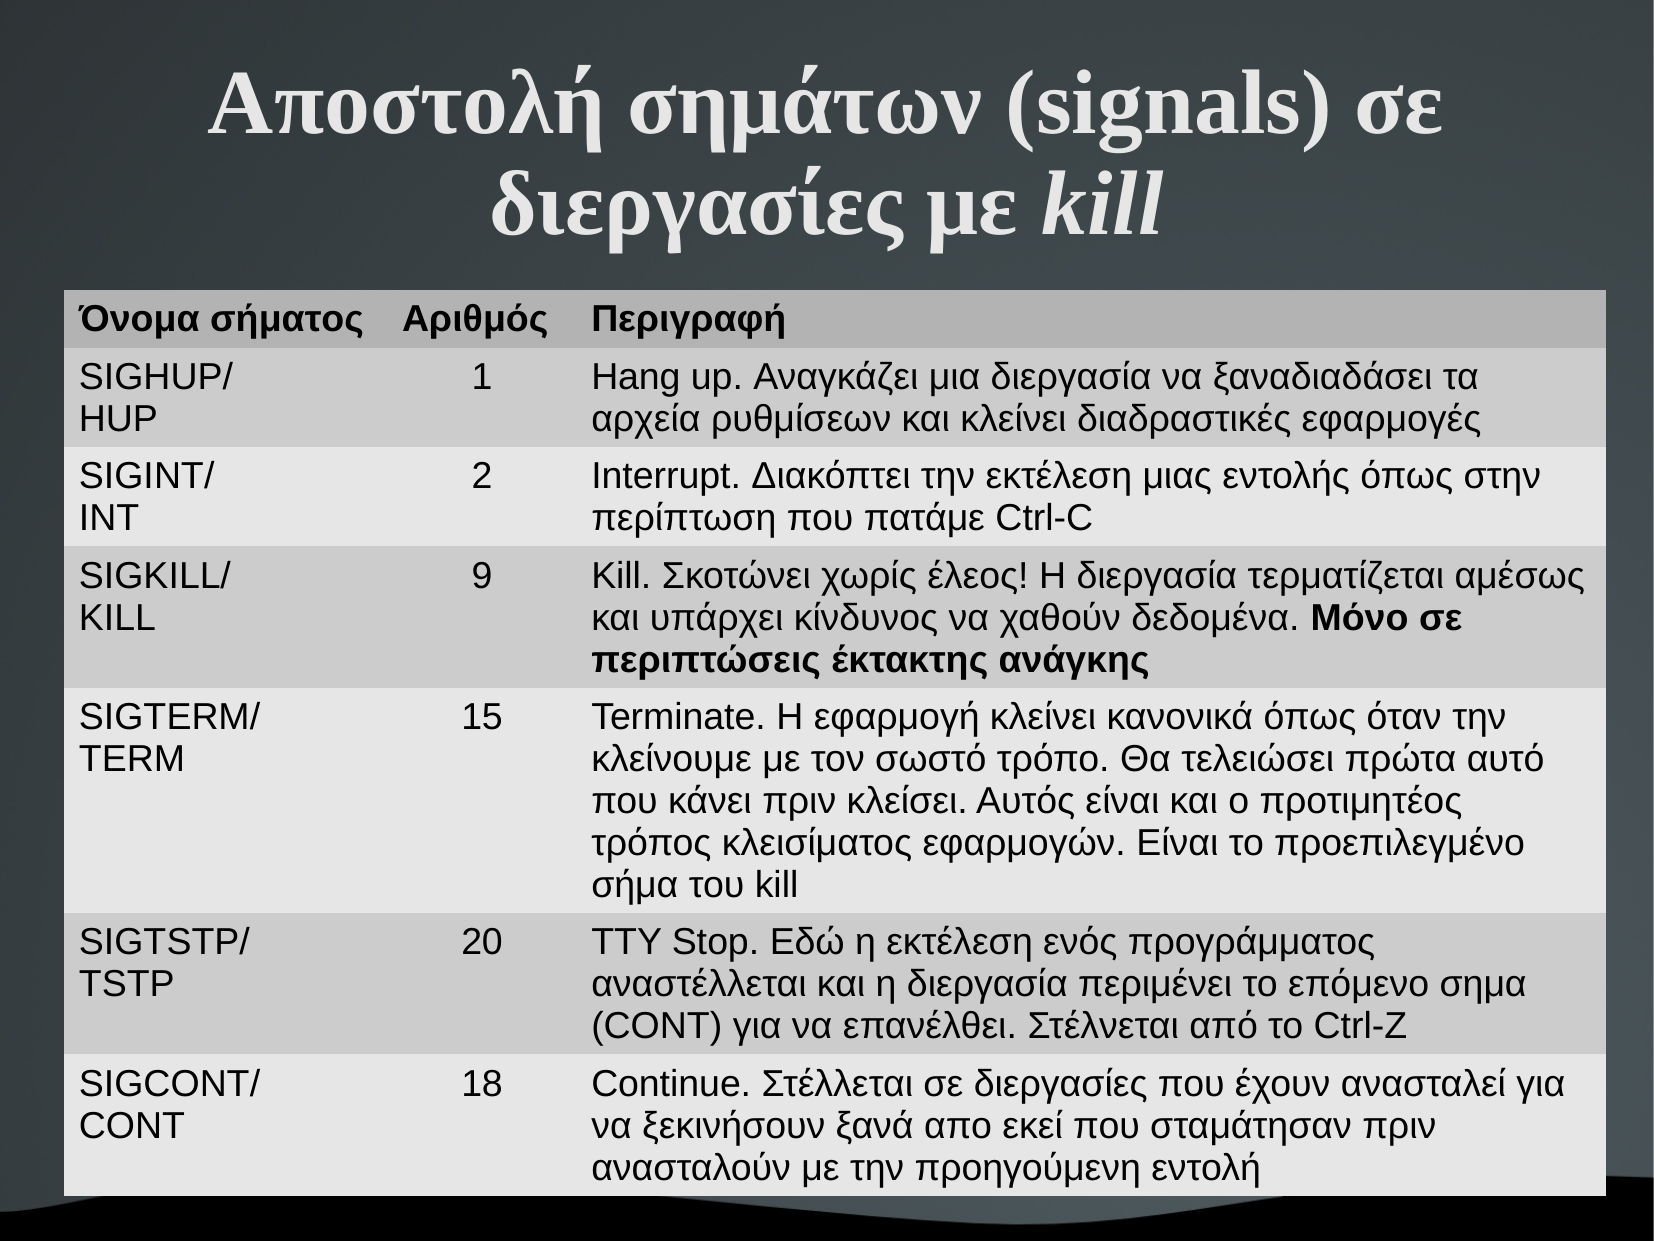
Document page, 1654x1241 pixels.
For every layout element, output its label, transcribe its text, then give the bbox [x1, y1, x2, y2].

table_cell 1 [387, 348, 577, 447]
table_cell 20 [387, 913, 577, 1054]
title Αποστολή σημάτων (signals) σε διεργασίες με kill [82, 33, 1571, 273]
table_cell SIGINT/ INT [64, 447, 387, 546]
table_cell TTY Stop. Εδώ η εκτέλεση ενός προγράμματος αναστέλλεται και η διεργασία περιμένει το επόμενο σημα (CONT) για να επανέλθει. Στέλνεται από το Ctrl-Z [577, 913, 1606, 1054]
picture [0, 0, 1654, 1241]
table_cell Interrupt. Διακόπτει την εκτέλεση μιας εντολής όπως στην περίπτωση που πατάμε Ctrl-C [577, 447, 1606, 546]
table_cell 15 [387, 688, 577, 913]
table_cell 18 [387, 1054, 577, 1196]
table_cell SIGCONT/ CONT [64, 1054, 387, 1196]
table_cell 9 [387, 546, 577, 688]
table_cell SIGKILL/ KILL [64, 546, 387, 688]
table_cell Terminate. Η εφαρμογή κλείνει κανονικά όπως όταν την κλείνουμε με τον σωστό τρόπο. Θα τελειώσει πρώτα αυτό που κάνει πριν κλείσει. Αυτός είναι και ο προτιμητέος τρόπος κλεισίματος εφαρμογών. Είναι το προεπιλεγμένο σήμα του kill [577, 688, 1606, 913]
table_cell Kill. Σκοτώνει χωρίς έλεος! Η διεργασία τερματίζεται αμέσως και υπάρχει κίνδυνος να χαθούν δεδομένα. Μόνο σε περιπτώσεις έκτακτης ανάγκης [577, 546, 1606, 688]
table_cell SIGTSTP/ TSTP [64, 913, 387, 1054]
table_cell 2 [387, 447, 577, 546]
table_header Όνομα σήματος [64, 290, 387, 348]
table_cell Continue. Στέλλεται σε διεργασίες που έχουν ανασταλεί για να ξεκινήσουν ξανά απο εκεί που σταμάτησαν πριν ανασταλούν με την προηγούμενη εντολή [577, 1054, 1606, 1196]
table_header Περιγραφή [577, 290, 1606, 348]
table_cell SIGHUP/ HUP [64, 348, 387, 447]
table_cell SIGTERM/ TERM [64, 688, 387, 913]
table_cell Hang up. Αναγκάζει μια διεργασία να ξαναδιαδάσει τα αρχεία ρυθμίσεων και κλείνει διαδραστικές εφαρμογές [577, 348, 1606, 447]
table_header Αριθμός [387, 290, 577, 348]
